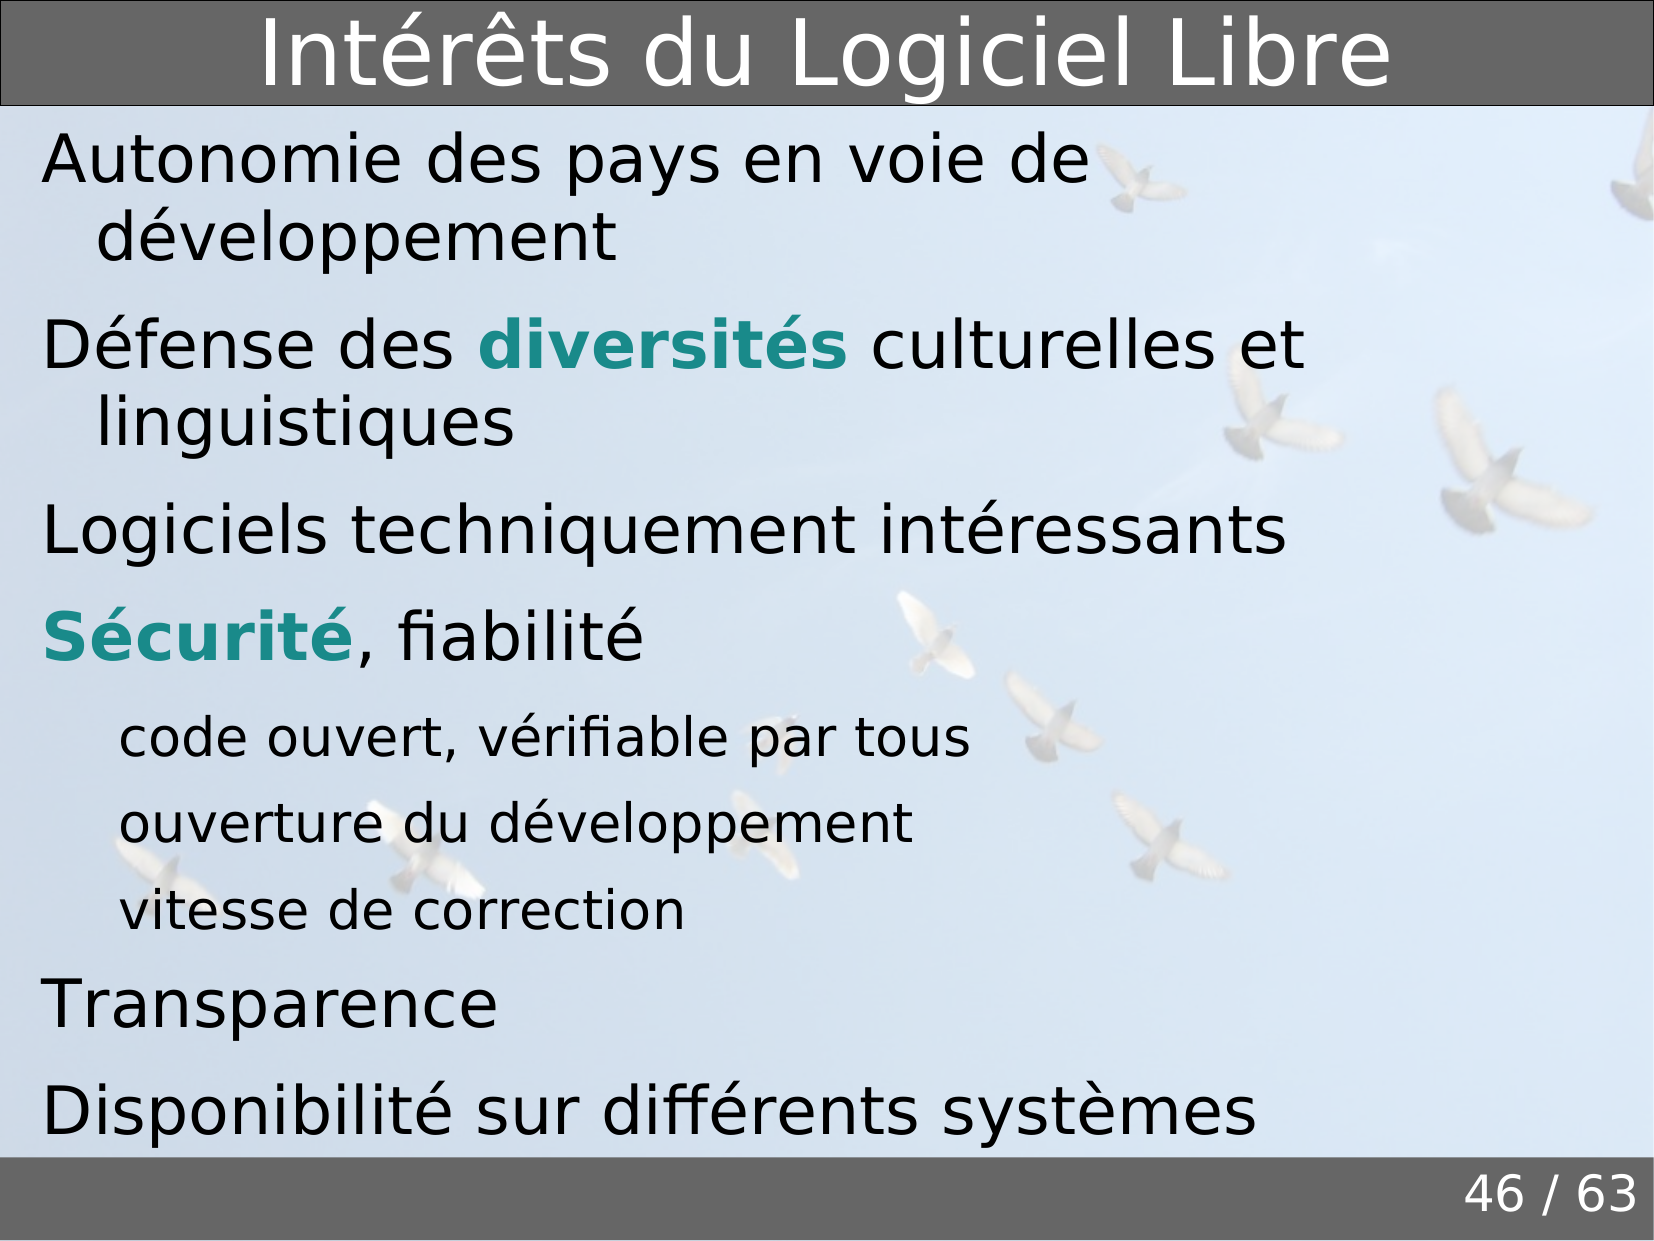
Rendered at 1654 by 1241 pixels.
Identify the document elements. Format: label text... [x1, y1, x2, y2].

list Autonomie des pays en voie de développement Défense des diversités culturelles et linguistiques Logiciels techniquement intéressants Sécurité, fiabilité code ouvert, vérifiable par tous ouverture du développement vitesse de correction Transparence Disponibilité sur différents systèmes [24, 120, 1623, 1151]
title Intérêts du Logiciel Libre [0, 0, 1654, 107]
